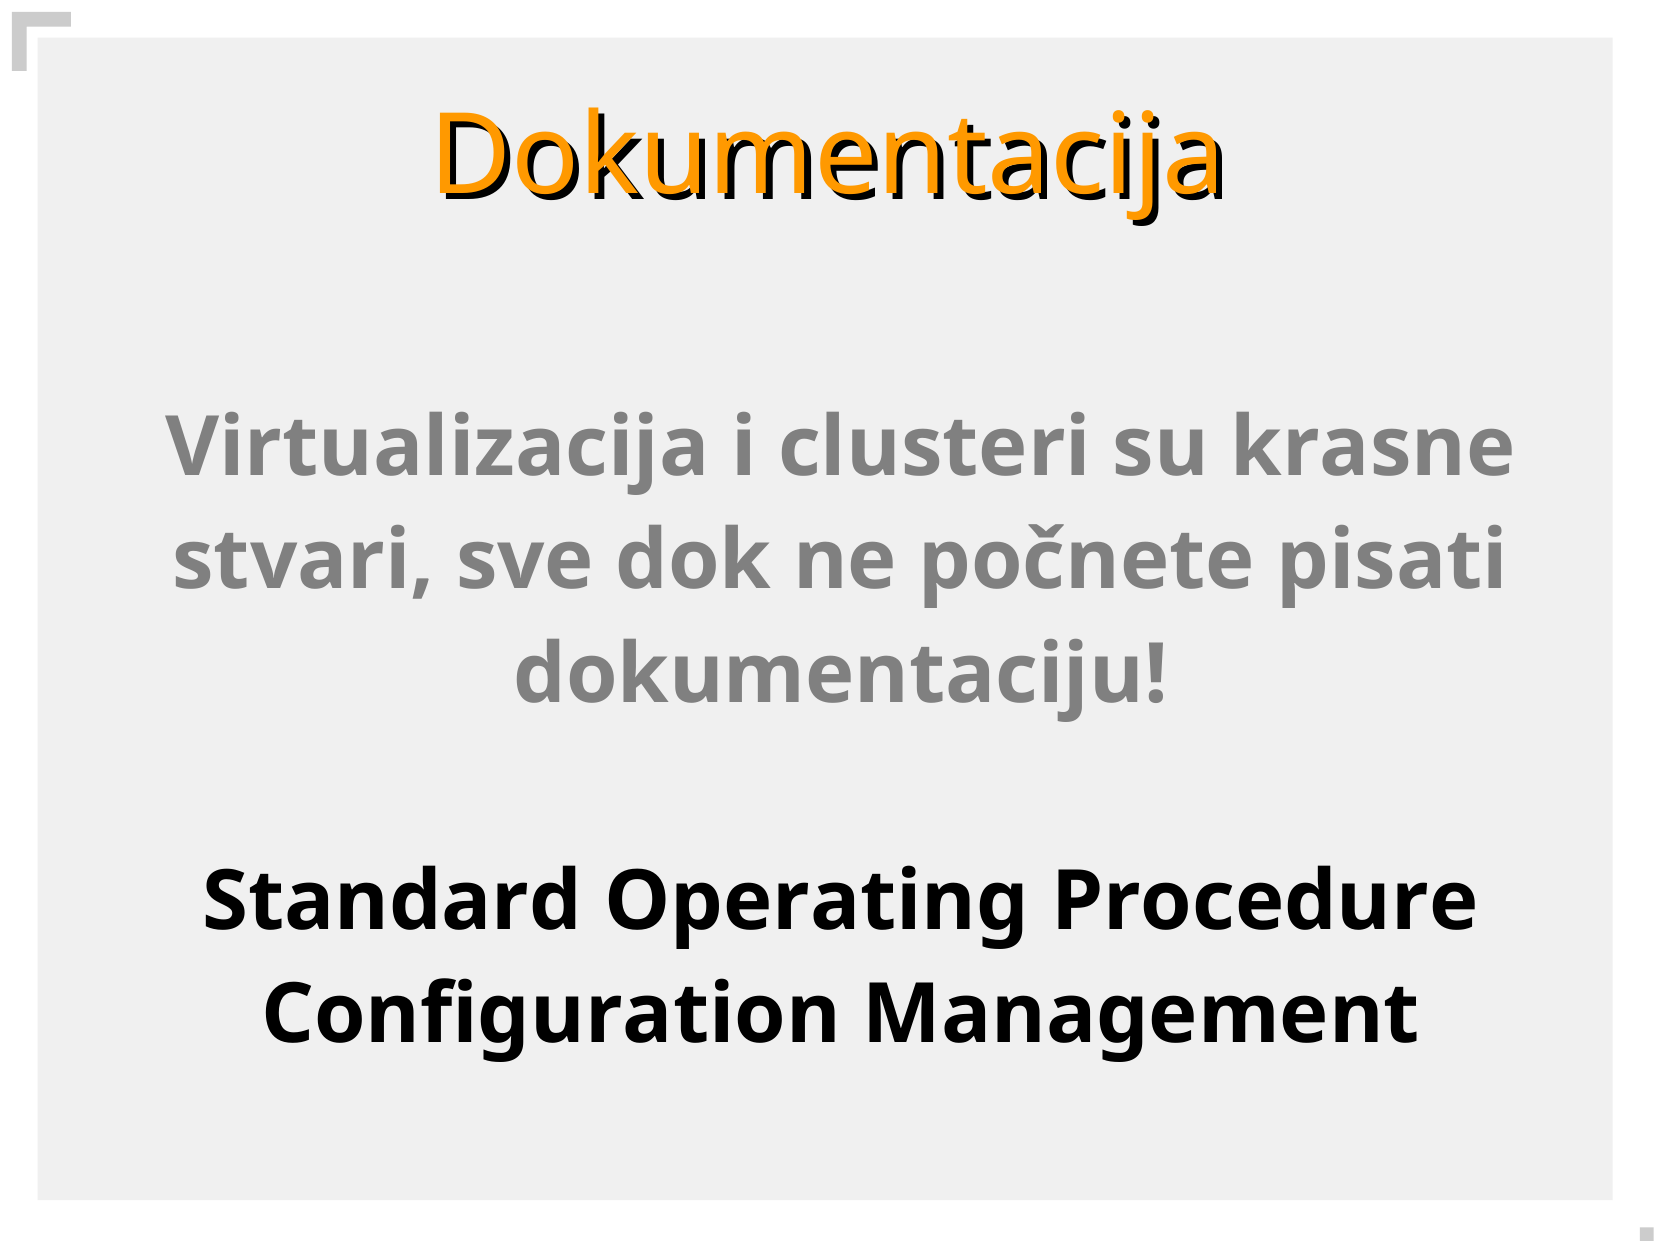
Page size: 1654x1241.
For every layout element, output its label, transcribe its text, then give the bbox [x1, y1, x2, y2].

title Dokumentacija [121, 46, 1534, 254]
subtitle Virtualizacija i clusteri su krasne stvari, sve dok ne počnete pisati dokumentaciju! Standard Operating Procedure Configuration Management [121, 322, 1561, 1132]
